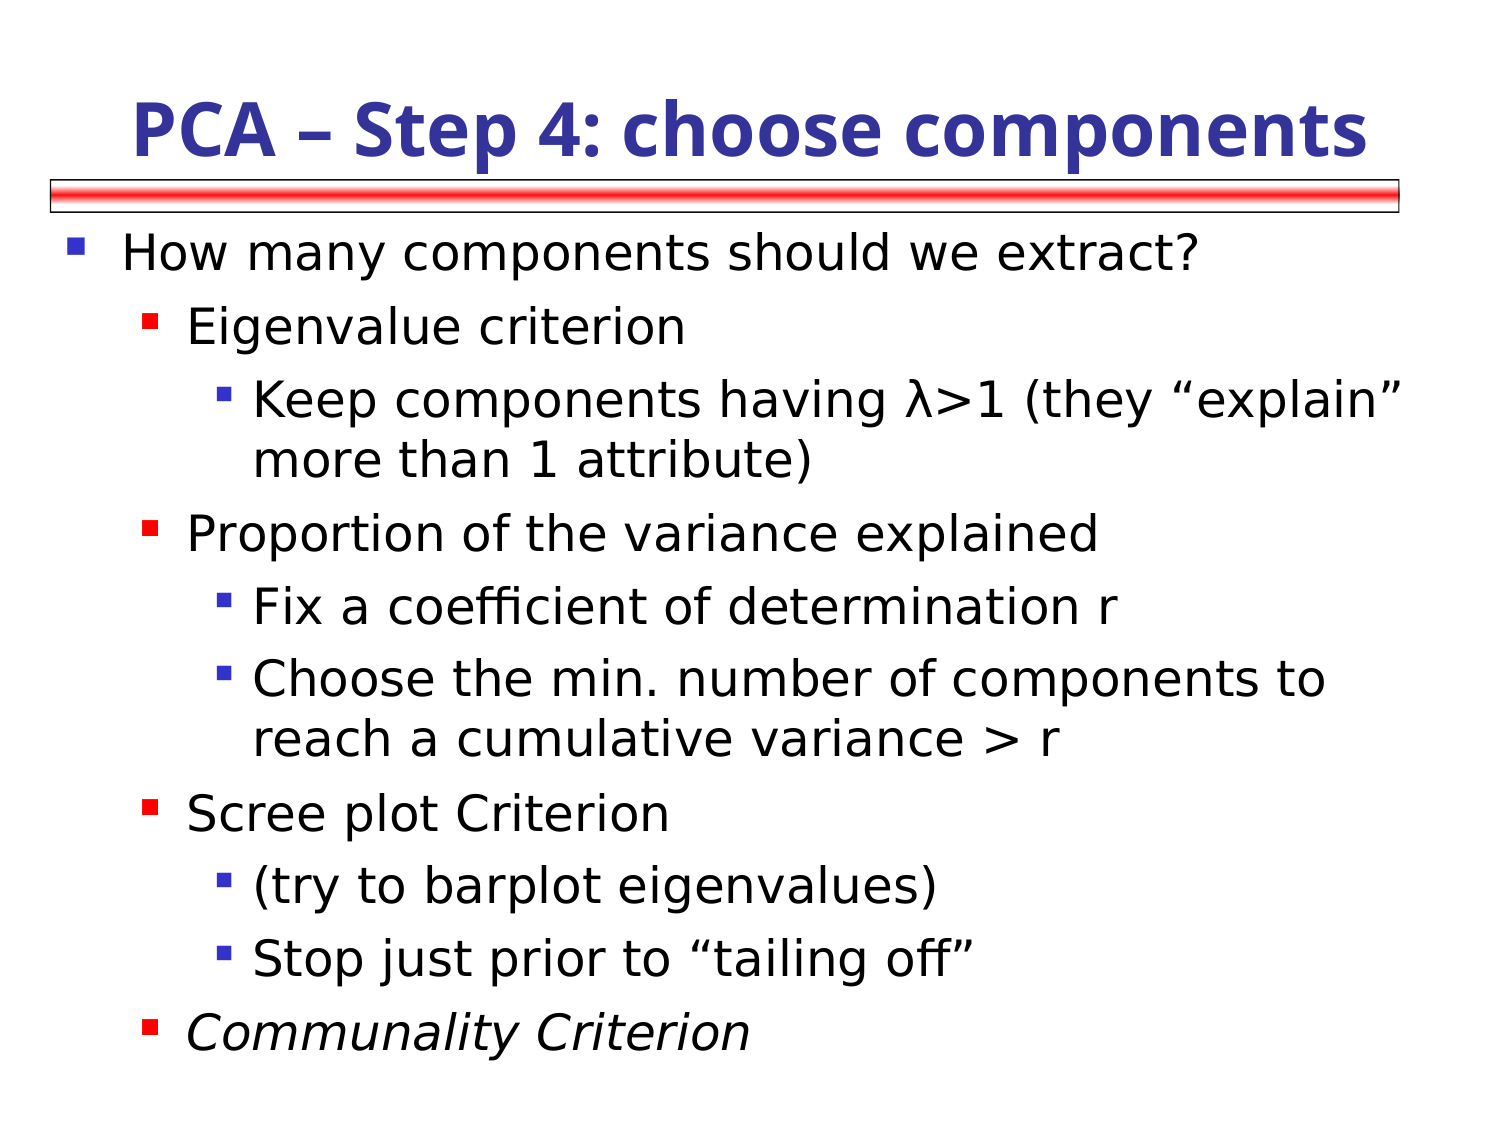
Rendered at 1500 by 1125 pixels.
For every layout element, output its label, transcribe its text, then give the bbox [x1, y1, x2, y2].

list How many components should we extract? Eigenvalue criterion Keep components having λ>1 (they “explain” more than 1 attribute) Proportion of the variance explained Fix a coefficient of determination r Choose the min. number of components to reach a cumulative variance > r Scree plot Criterion (try to barplot eigenvalues) Stop just prior to “tailing off” Communality Criterion [49, 212, 1425, 1081]
title PCA – Step 4: choose components [0, 74, 1500, 180]
